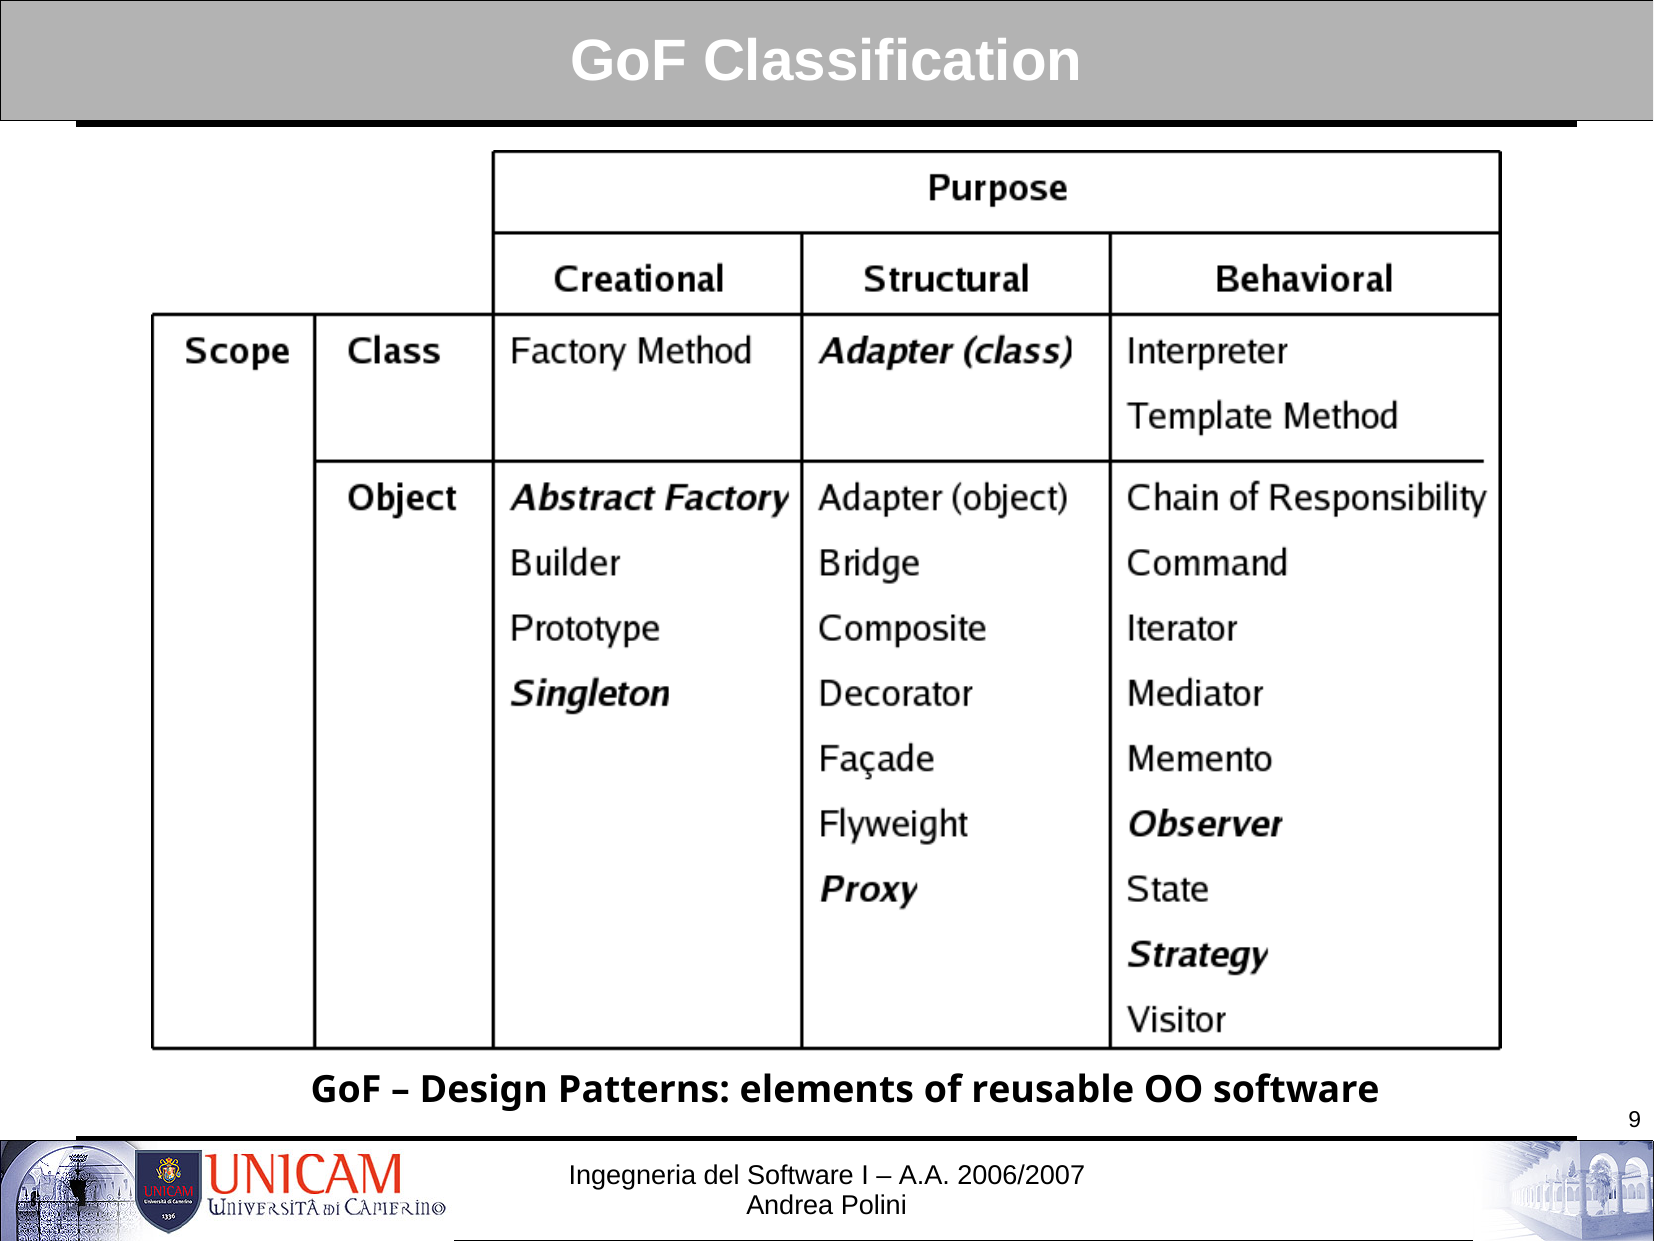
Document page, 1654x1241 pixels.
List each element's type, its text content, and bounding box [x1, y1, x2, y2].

picture [1473, 1141, 1654, 1241]
picture [151, 150, 1502, 1052]
picture [0, 1141, 454, 1241]
title GoF Classification [0, 0, 1653, 121]
text_box GoF – Design Patterns: elements of reusable OO software [295, 1055, 1358, 1117]
